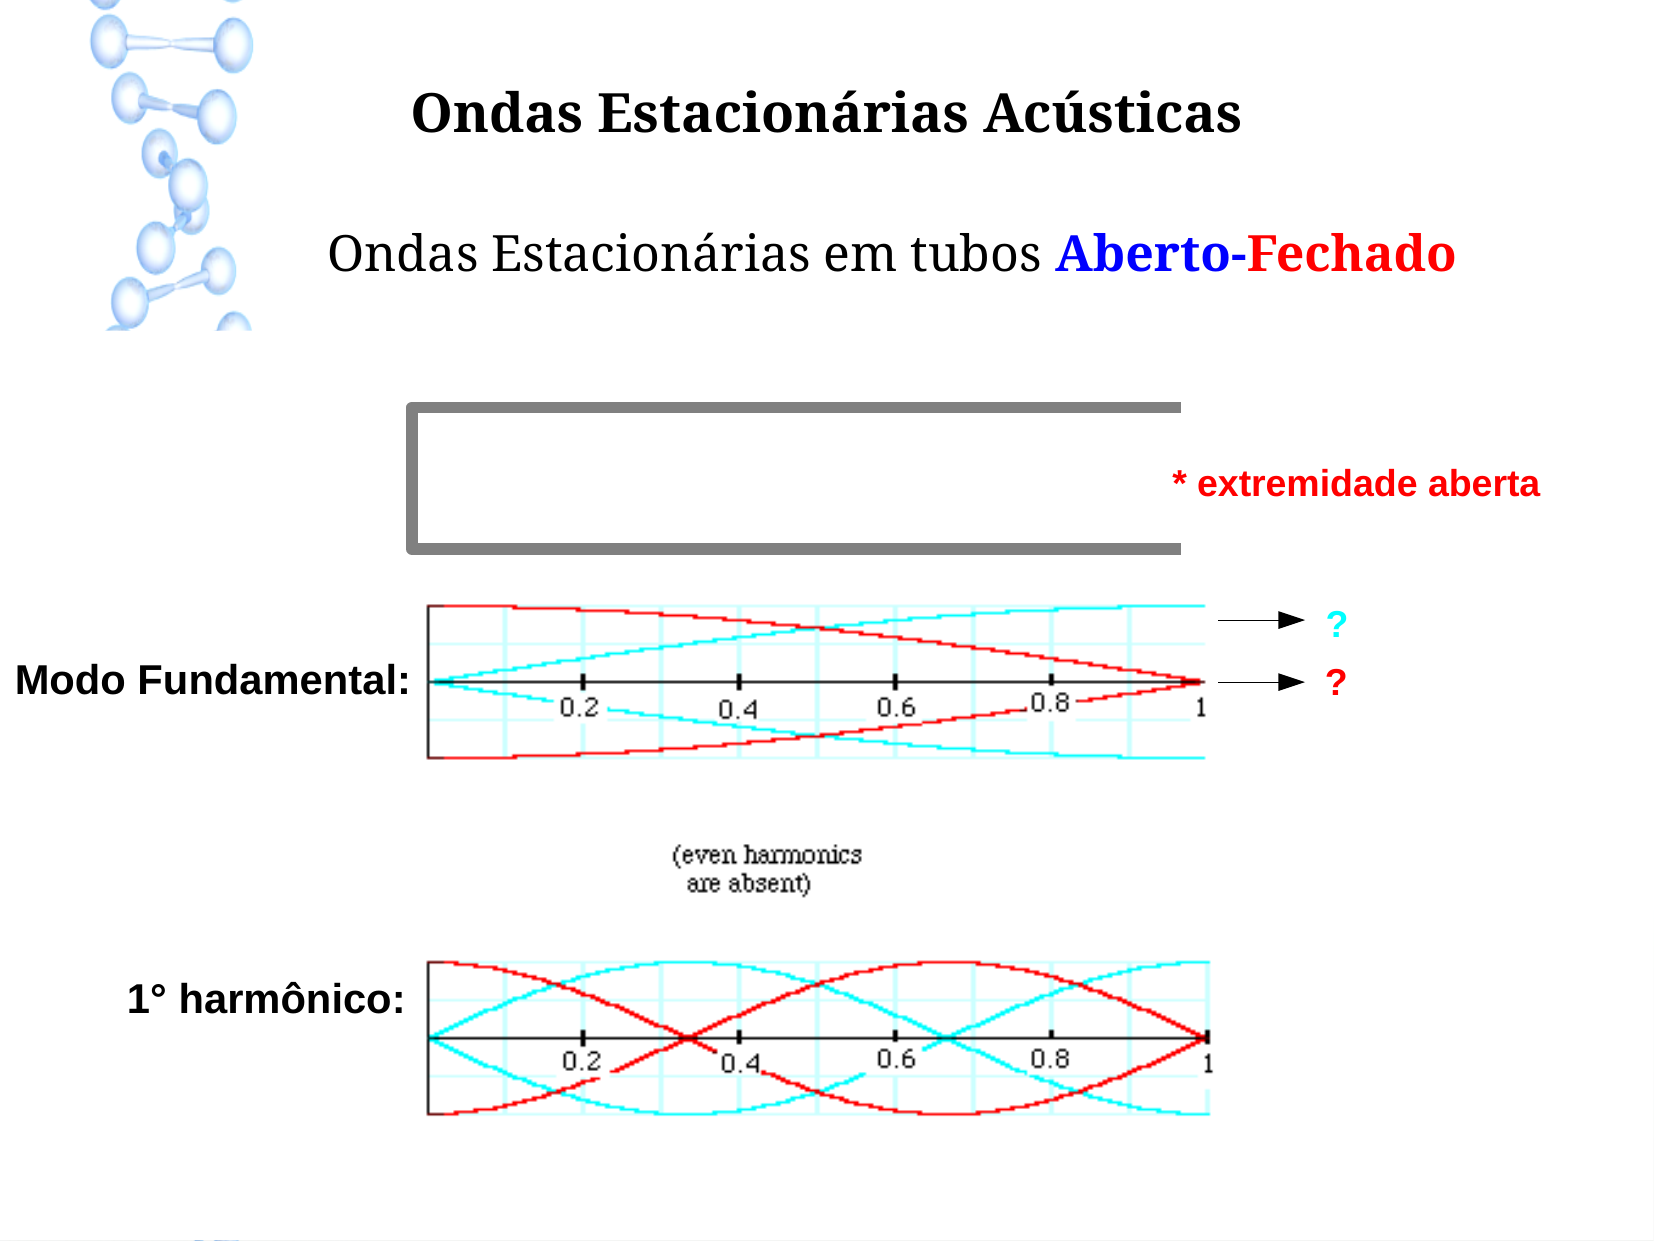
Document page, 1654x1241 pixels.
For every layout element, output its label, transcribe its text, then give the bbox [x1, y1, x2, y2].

text_box Modo Fundamental: [0, 649, 413, 712]
picture [413, 596, 1218, 1128]
text_box Ondas Estacionárias Acústicas [224, 67, 1430, 147]
text_box ? [1309, 654, 1583, 711]
text_box * extremidade aberta [1157, 454, 1595, 512]
picture [0, 0, 1654, 330]
text_box ? [1310, 596, 1364, 654]
text_box [0, 330, 1654, 1241]
text_box Ondas Estacionárias em tubos Aberto-Fechado [312, 210, 1577, 284]
text_box 1° harmônico: [112, 968, 413, 1031]
